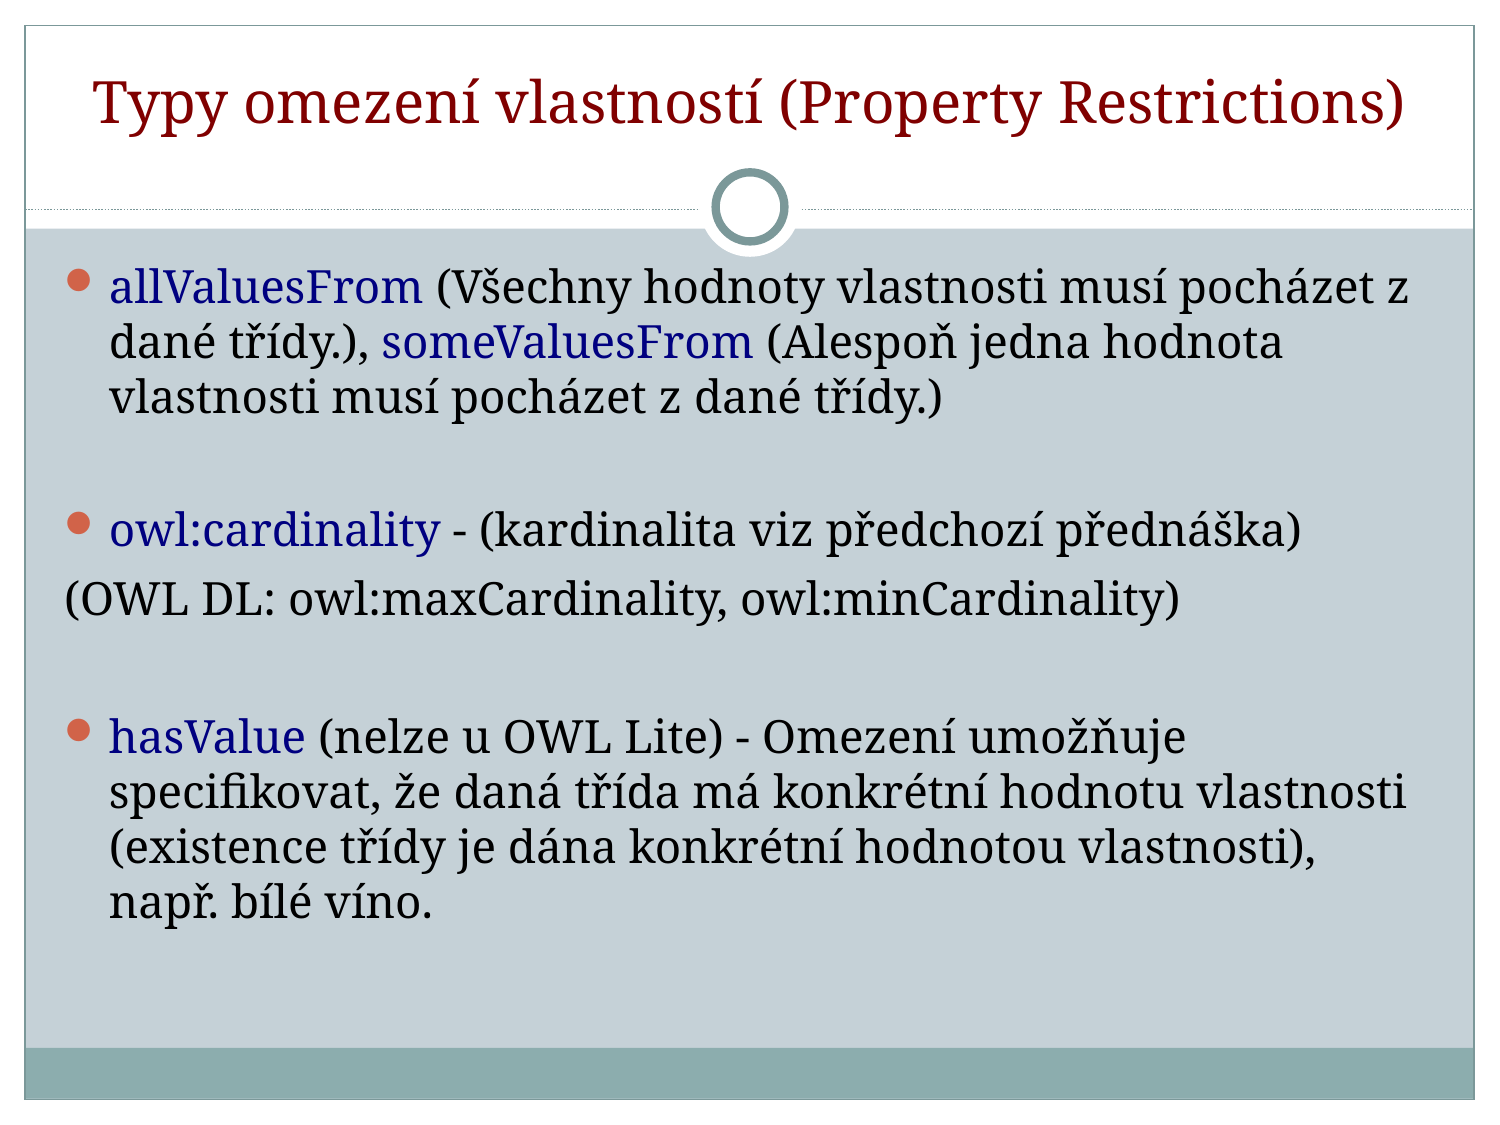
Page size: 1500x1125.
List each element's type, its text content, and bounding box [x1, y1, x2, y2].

list allValuesFrom (Všechny hodnoty vlastnosti musí pocházet z dané třídy.), someValuesFrom (Alespoň jedna hodnota vlastnosti musí pocházet z dané třídy.) owl:cardinality - (kardinalita viz předchozí přednáška) (OWL DL: owl:maxCardinality, owl:minCardinality) hasValue (nelze u OWL Lite) - Omezení umožňuje specifikovat, že daná třída má konkrétní hodnotu vlastnosti (existence třídy je dána konkrétní hodnotou vlastnosti), např. bílé víno. [49, 249, 1450, 1009]
title Typy omezení vlastností (Property Restrictions) [49, 37, 1450, 163]
